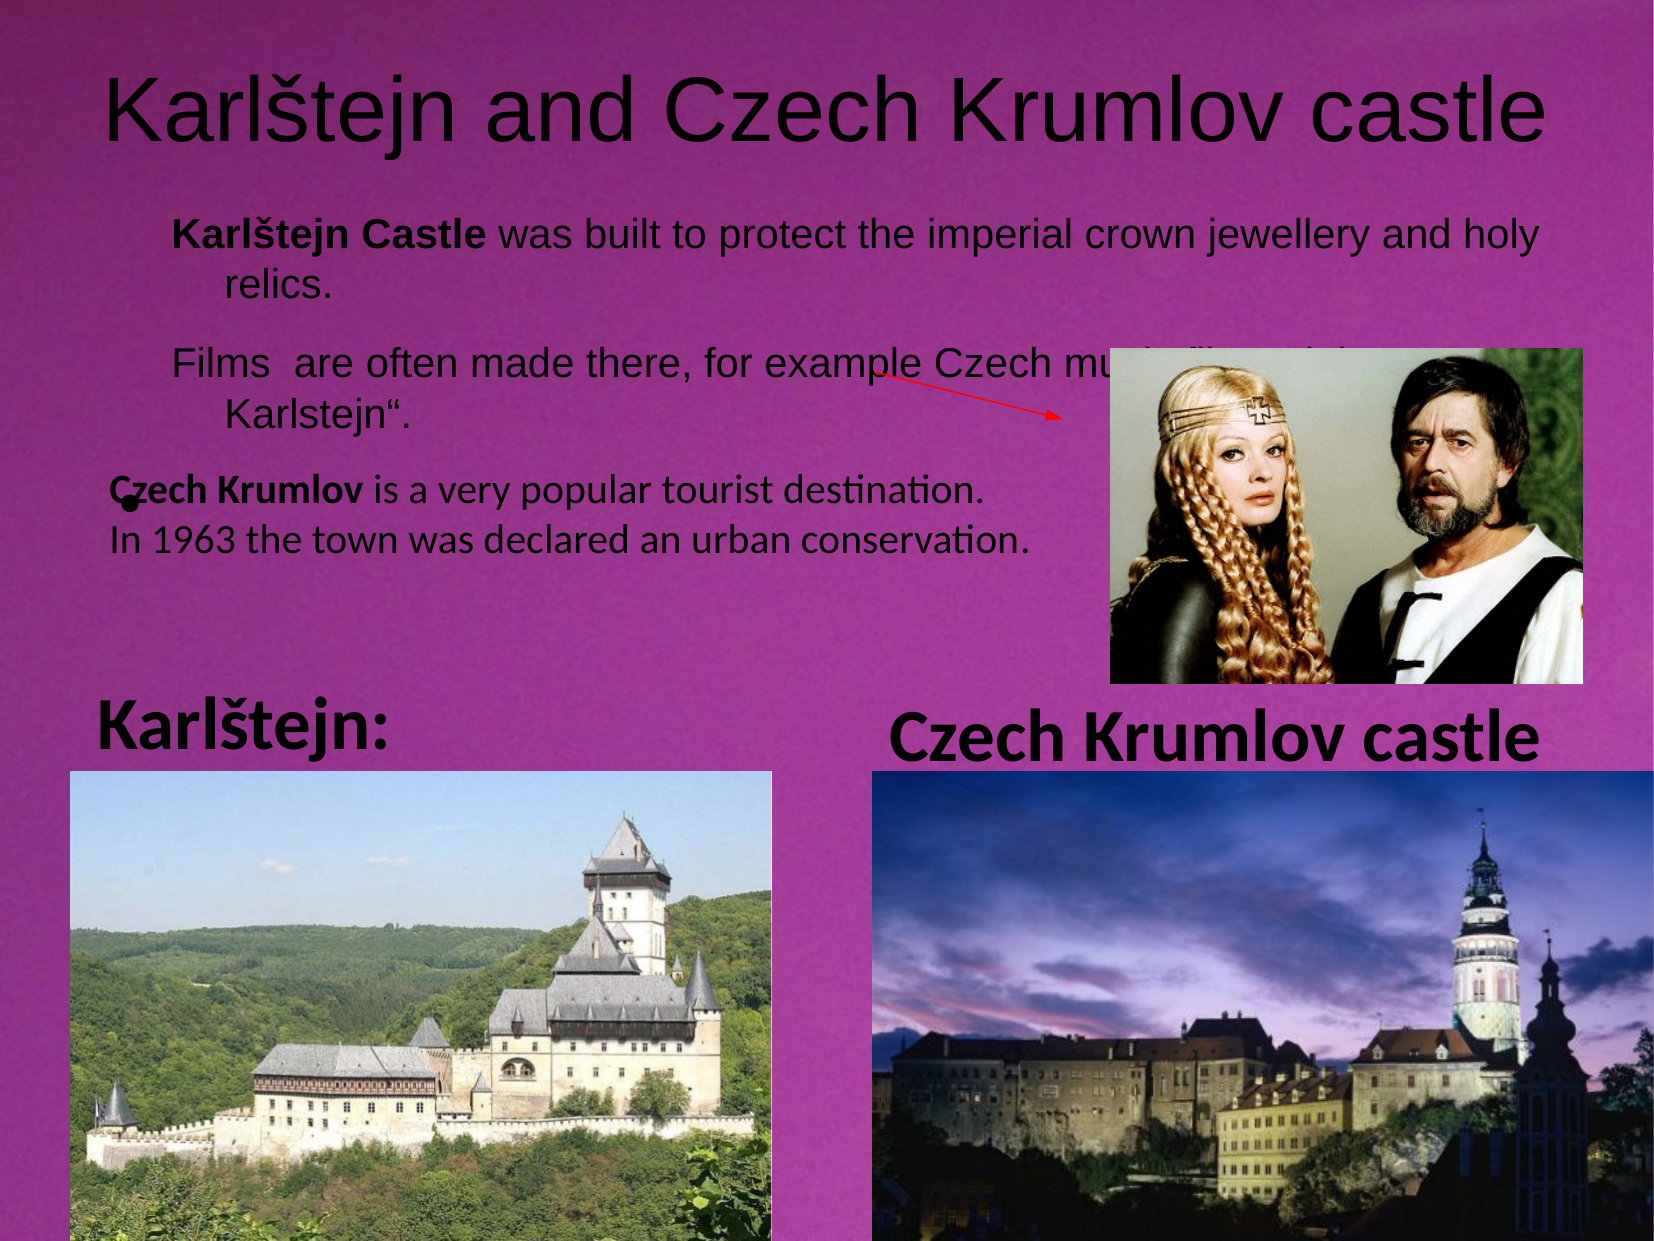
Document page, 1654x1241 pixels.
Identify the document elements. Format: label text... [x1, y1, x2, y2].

title Karlštejn and Czech Krumlov castle [82, 49, 1571, 206]
text_box Czech Krumlov castle [874, 679, 1558, 784]
picture [0, 0, 1654, 1241]
text_box Karlštejn: [83, 667, 590, 772]
list Karlštejn Castle was built to protect the imperial crown jewellery and holy relics. Films are often made there, for example Czech music film „Night at Karlstejn“. [82, 206, 1619, 926]
text_box Czech Krumlov is a very popular tourist destination. In 1963 the town was declared an urban conservation. [94, 455, 1099, 570]
